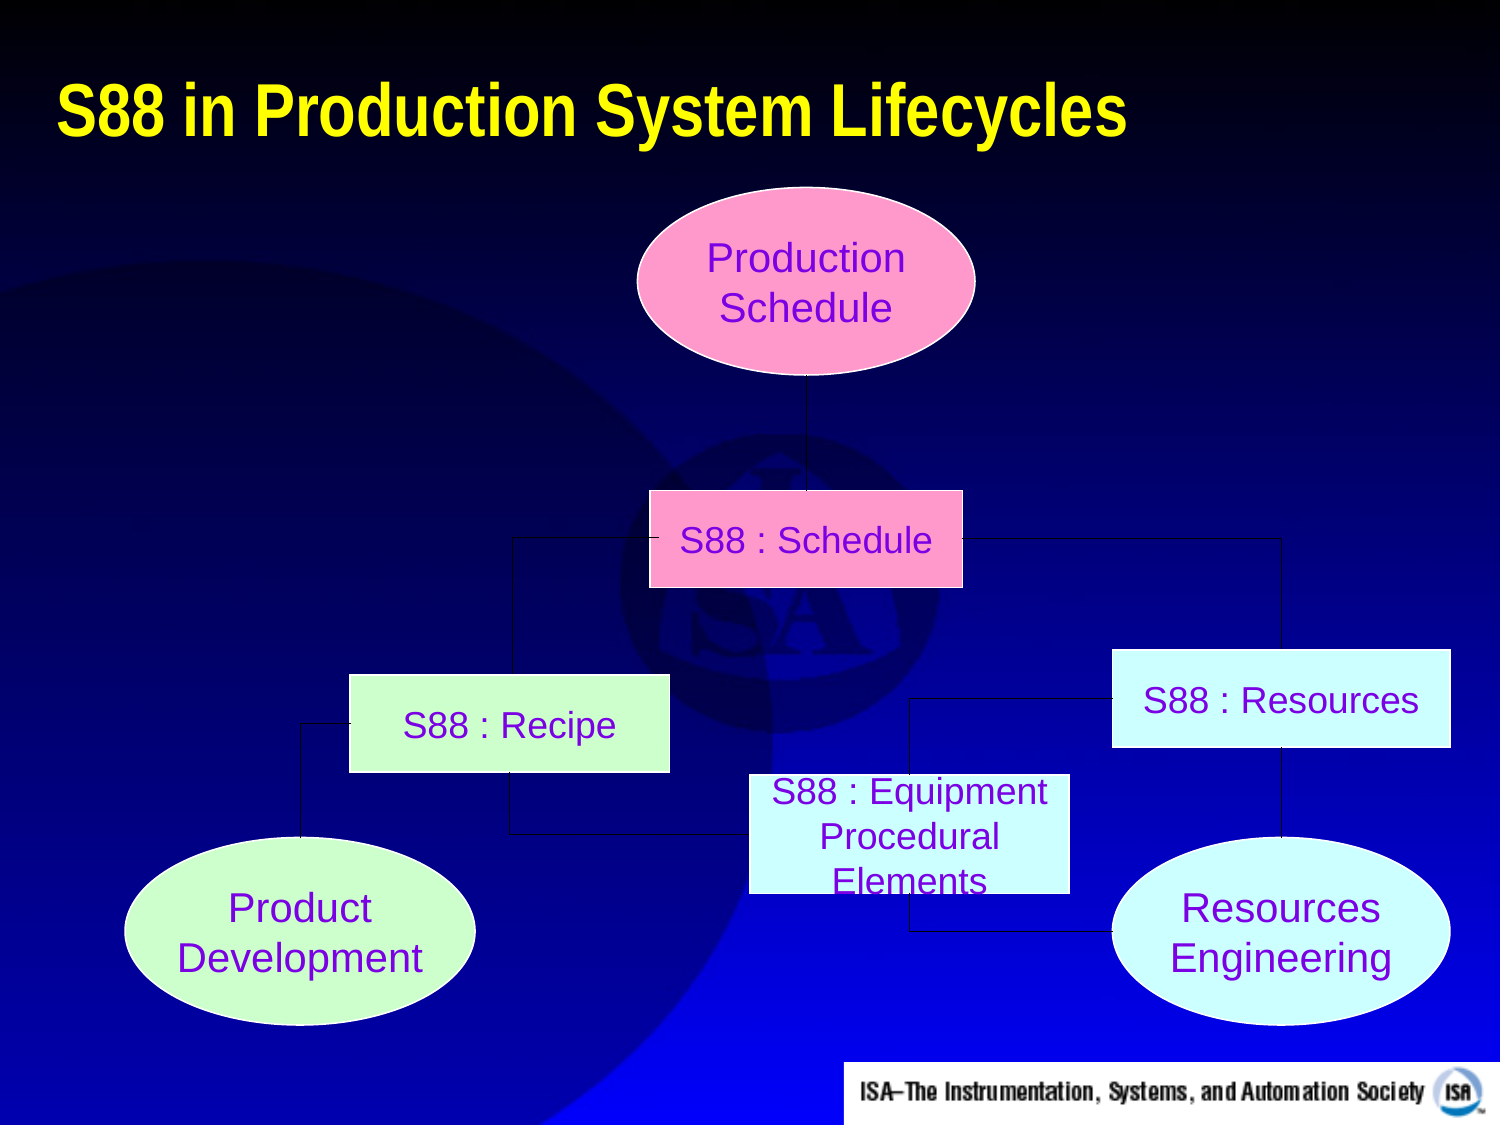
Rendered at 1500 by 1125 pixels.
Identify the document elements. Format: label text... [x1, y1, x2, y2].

text_box S88 : Resources [1112, 650, 1450, 748]
picture [0, 0, 1500, 1125]
text_box Product Development [125, 837, 476, 1026]
text_box Production Schedule [637, 187, 976, 375]
title S88 in Production System Lifecycles [41, 12, 1463, 201]
text_box Resources Engineering [1112, 837, 1450, 1026]
text_box S88 : Equipment Procedural Elements [750, 774, 1070, 894]
text_box S88 : Recipe [350, 674, 670, 773]
text_box S88 : Schedule [649, 490, 963, 588]
